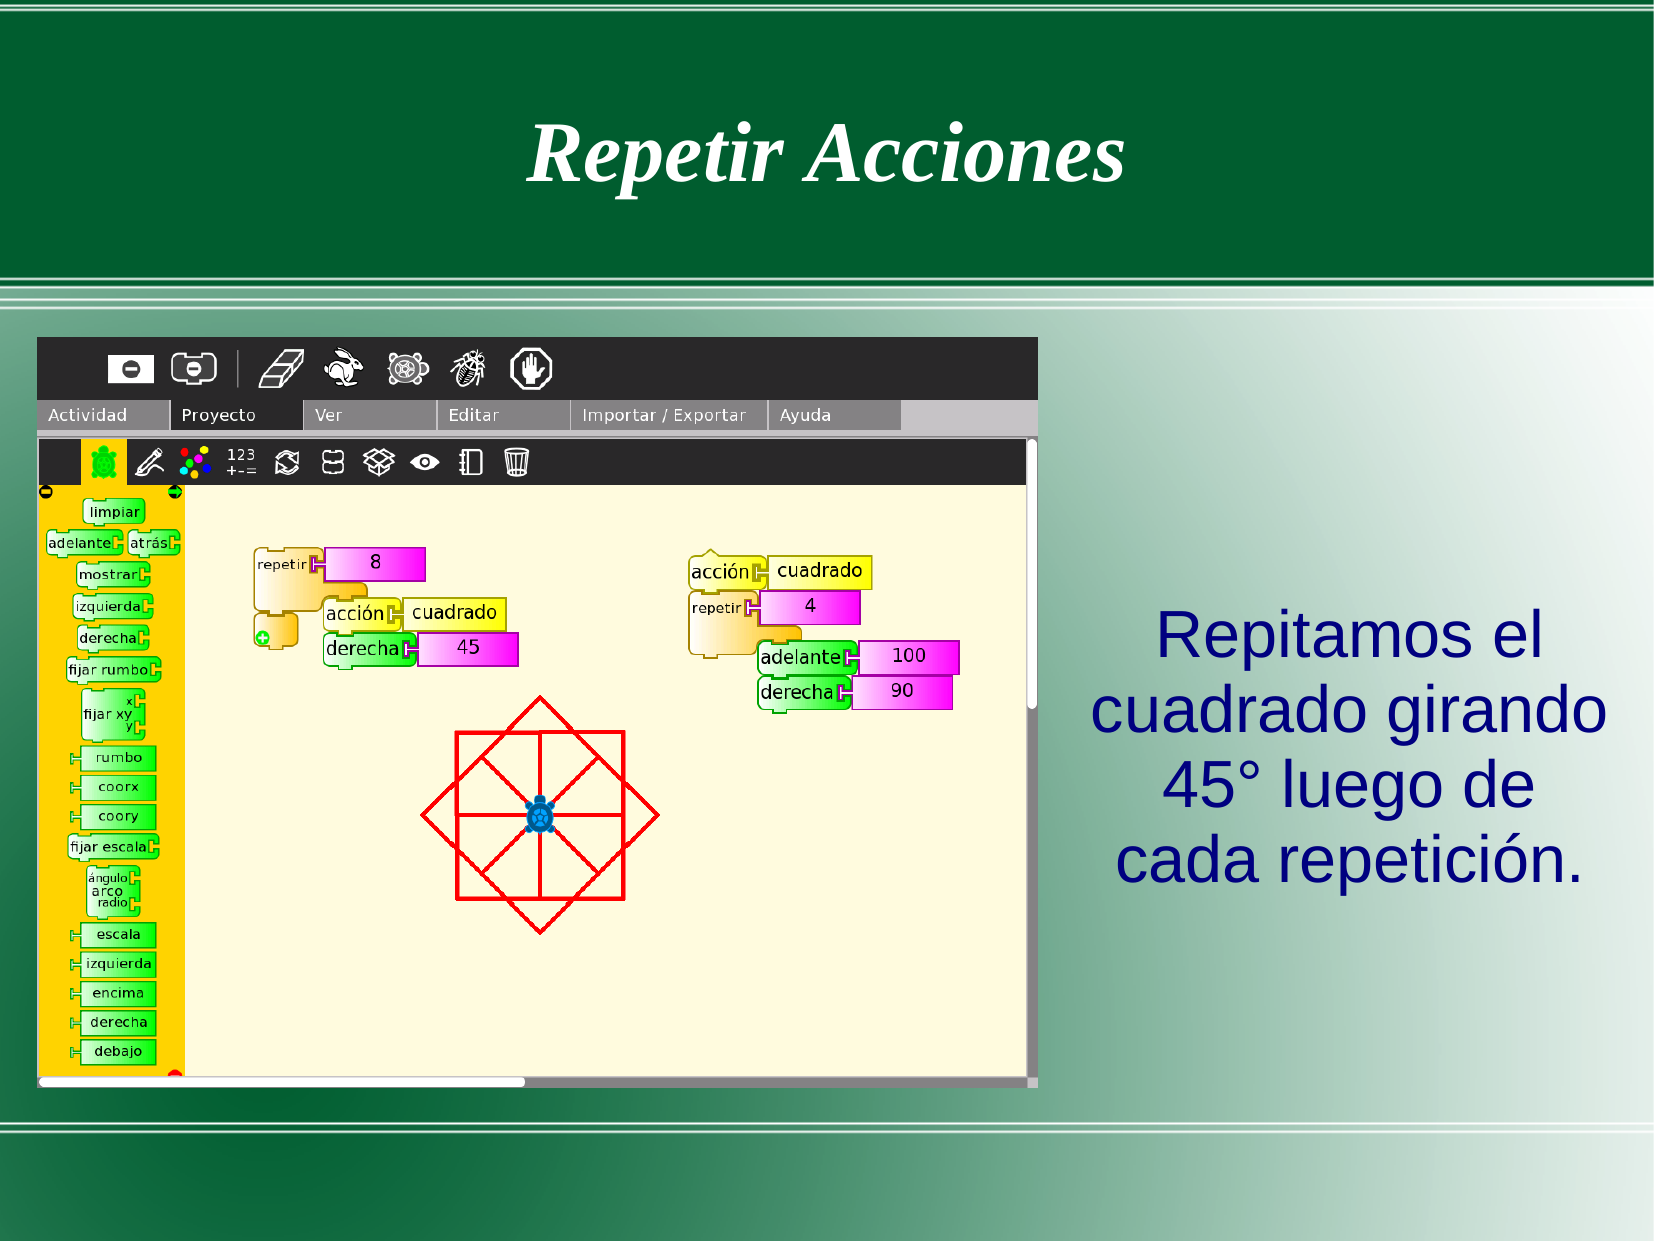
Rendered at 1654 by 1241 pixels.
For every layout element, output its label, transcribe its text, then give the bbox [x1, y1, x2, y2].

subtitle Repitamos el cuadrado girando 45° luego de cada repetición. [1087, 337, 1613, 1156]
title Repetir Acciones [82, 49, 1571, 257]
picture [0, 0, 1654, 1241]
